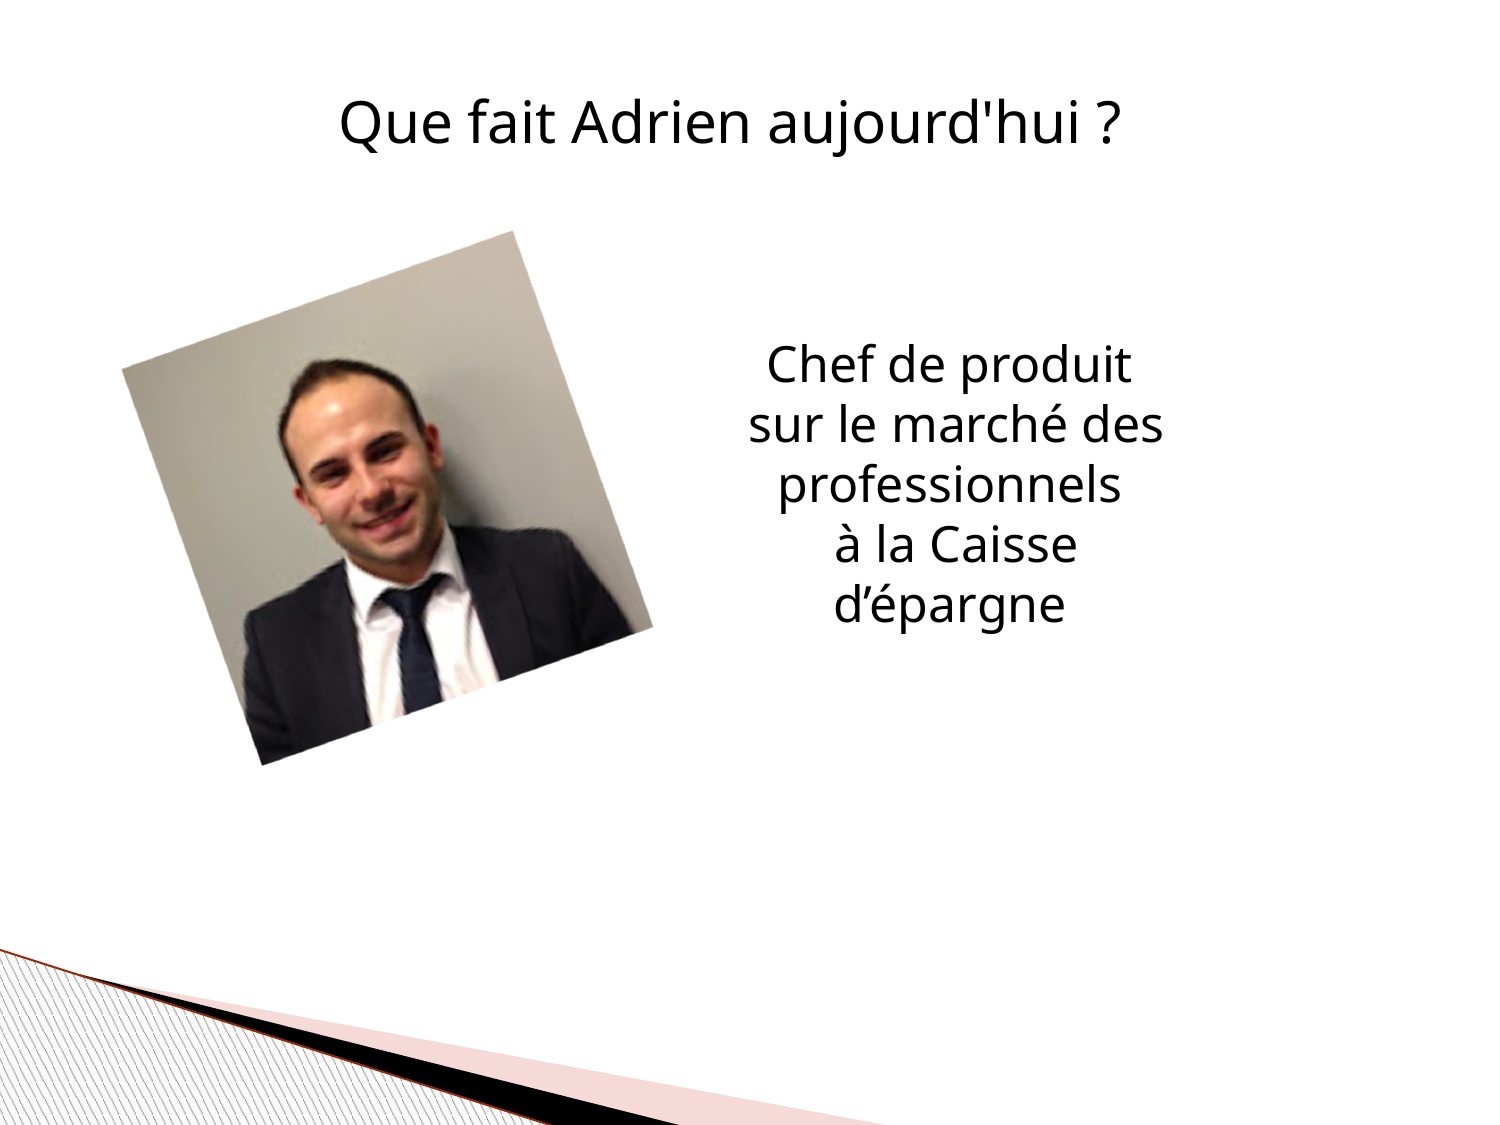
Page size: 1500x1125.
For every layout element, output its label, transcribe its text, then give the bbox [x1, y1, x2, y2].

text_box Chef de produit sur le marché des professionnels à la Caisse d’épargne [714, 325, 1199, 641]
text_box Que fait Adrien aujourd'hui ? [123, 78, 1353, 163]
picture [120, 229, 654, 766]
picture [0, 952, 543, 1125]
